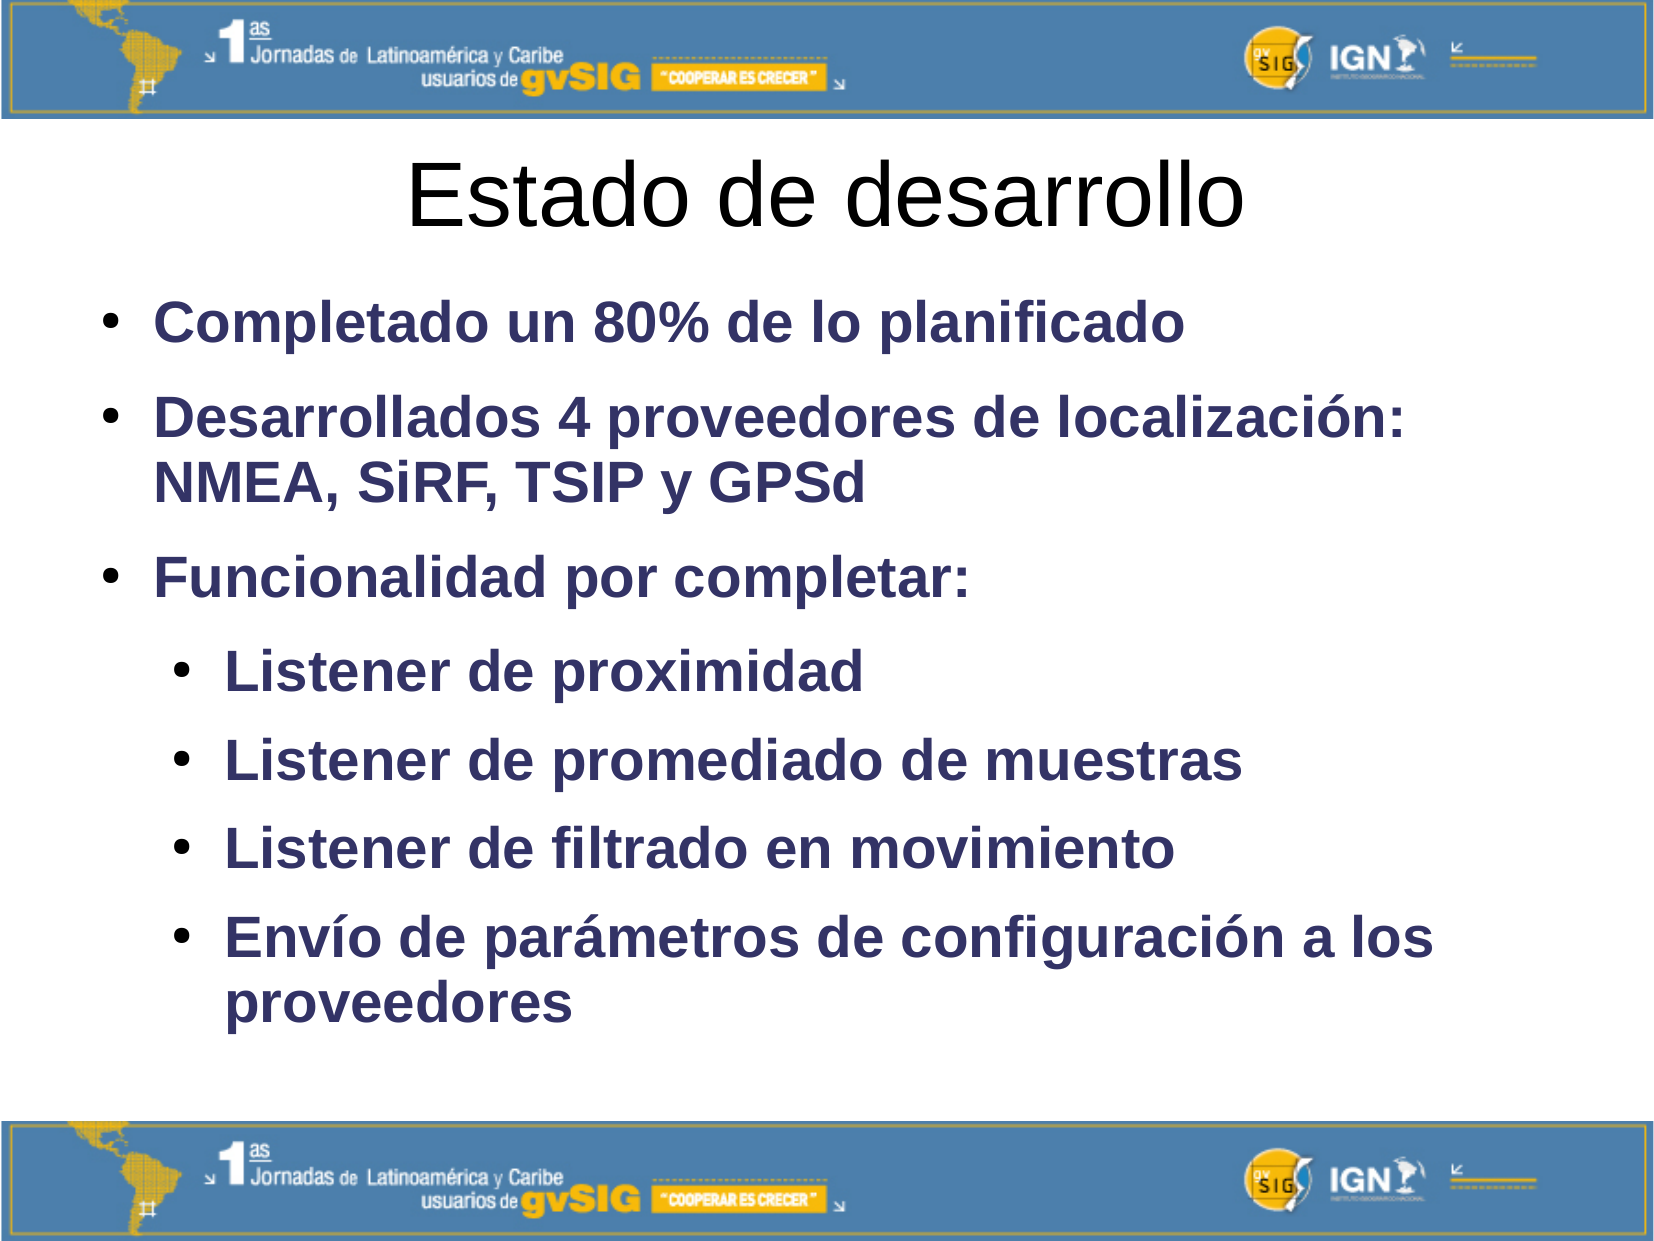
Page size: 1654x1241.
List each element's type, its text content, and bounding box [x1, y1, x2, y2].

title Estado de desarrollo [82, 90, 1571, 290]
picture [0, 1121, 1654, 1241]
picture [0, 0, 1654, 119]
list Completado un 80% de lo planificado Desarrollados 4 proveedores de localización: NMEA, SiRF, TSIP y GPSd Funcionalidad por completar: Listener de proximidad Listener de promediado de muestras Listener de filtrado en movimiento Envío de parámetros de configuración a los proveedores [82, 290, 1571, 1109]
